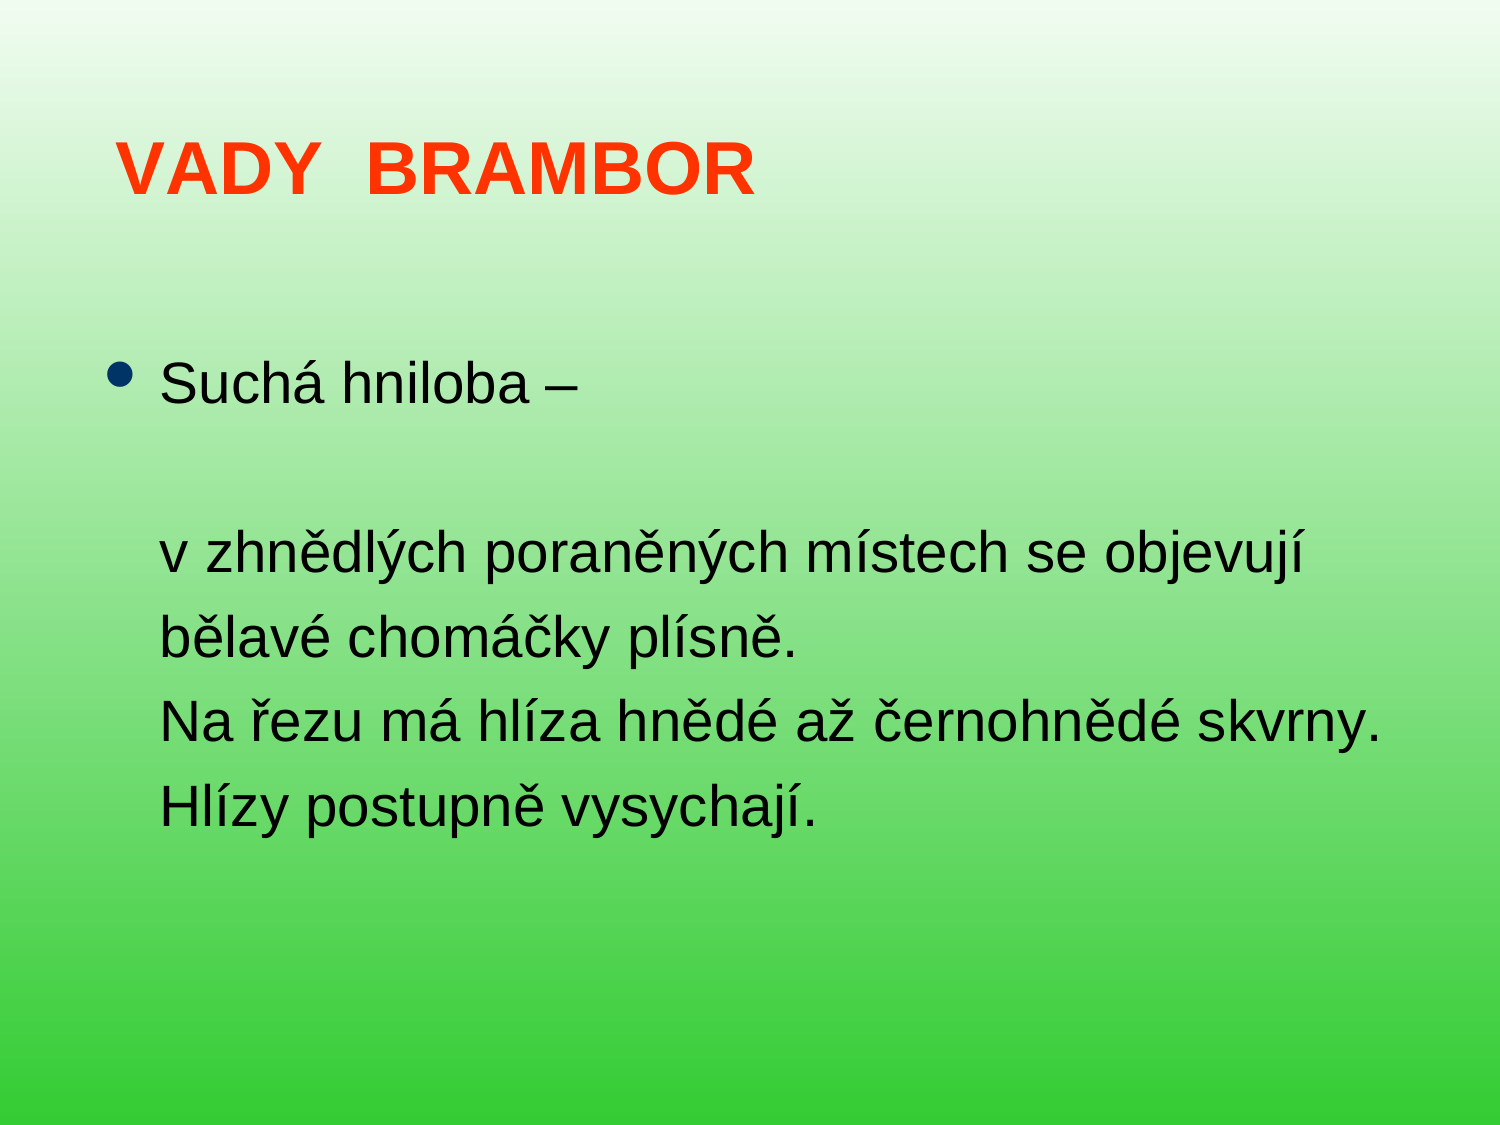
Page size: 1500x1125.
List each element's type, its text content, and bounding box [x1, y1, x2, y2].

list Suchá hniloba – v zhnědlých poraněných místech se objevují bělavé chomáčky plísně. Na řezu má hlíza hnědé až černohnědé skvrny. Hlízy postupně vysychají. [88, 338, 1441, 1014]
title VADY BRAMBOR [100, 54, 1377, 219]
